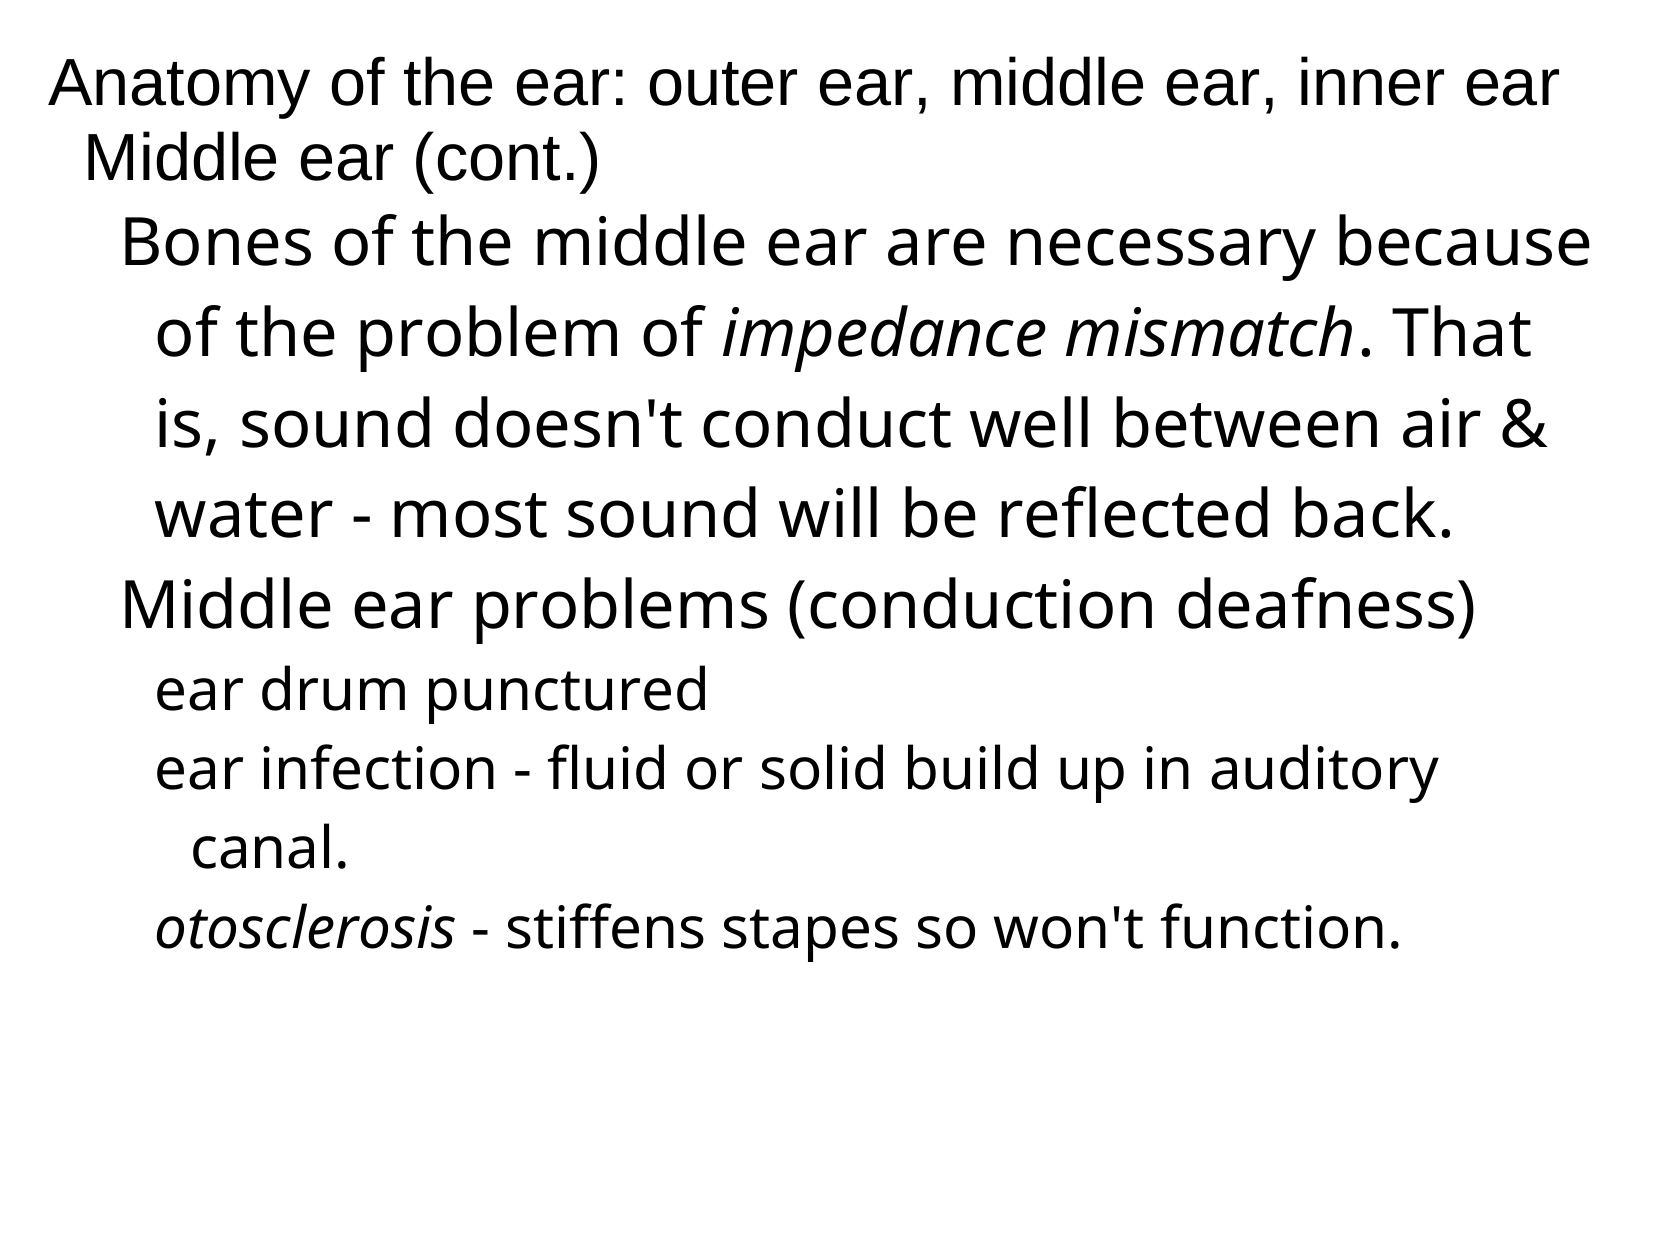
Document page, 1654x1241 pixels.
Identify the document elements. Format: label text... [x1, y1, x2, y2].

text_box Anatomy of the ear: outer ear, middle ear, inner ear Middle ear (cont.) Bones of the middle ear are necessary because of the problem of impedance mismatch. That is, sound doesn't conduct well between air & water - most sound will be reflected back. Middle ear problems (conduction deafness) ear drum punctured ear infection - fluid or solid build up in auditory canal. otosclerosis - stiffens stapes so won't function. [0, 37, 1613, 1101]
